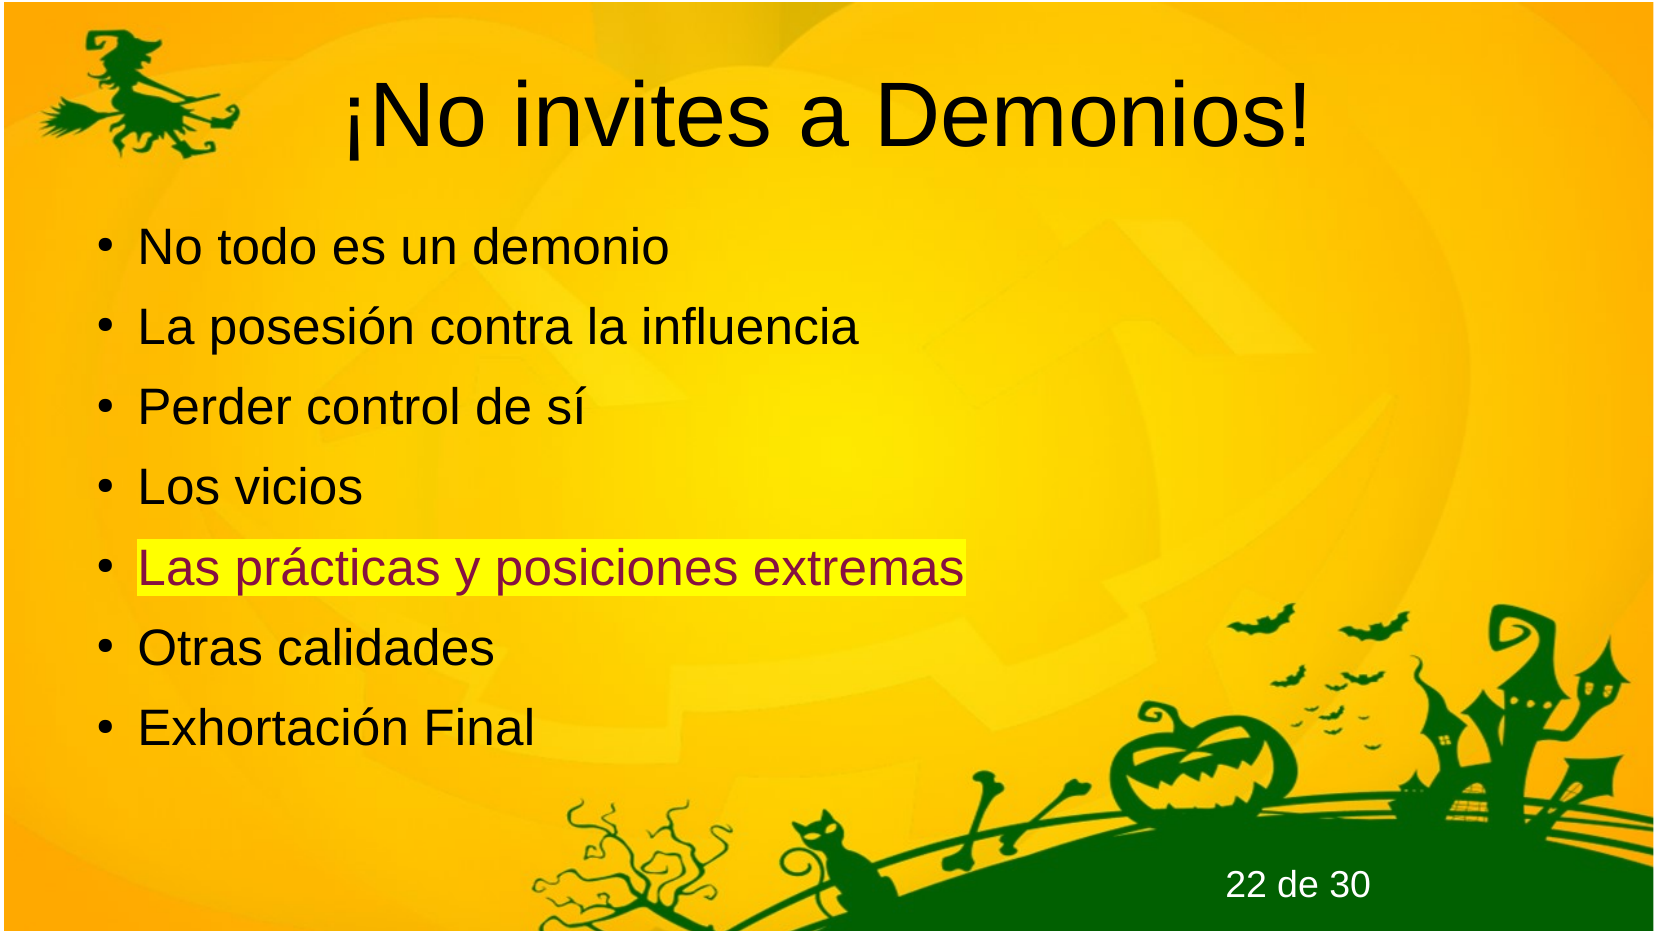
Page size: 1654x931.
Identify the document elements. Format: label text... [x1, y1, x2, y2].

text_box <number> de 30 [1210, 856, 1418, 931]
title ¡No invites a Demonios! [82, 37, 1571, 193]
list No todo es un demonio La posesión contra la influencia Perder control de sí Los vicios Las prácticas y posiciones extremas Otras calidades Exhortación Final [82, 217, 1571, 758]
picture [4, 2, 1654, 931]
